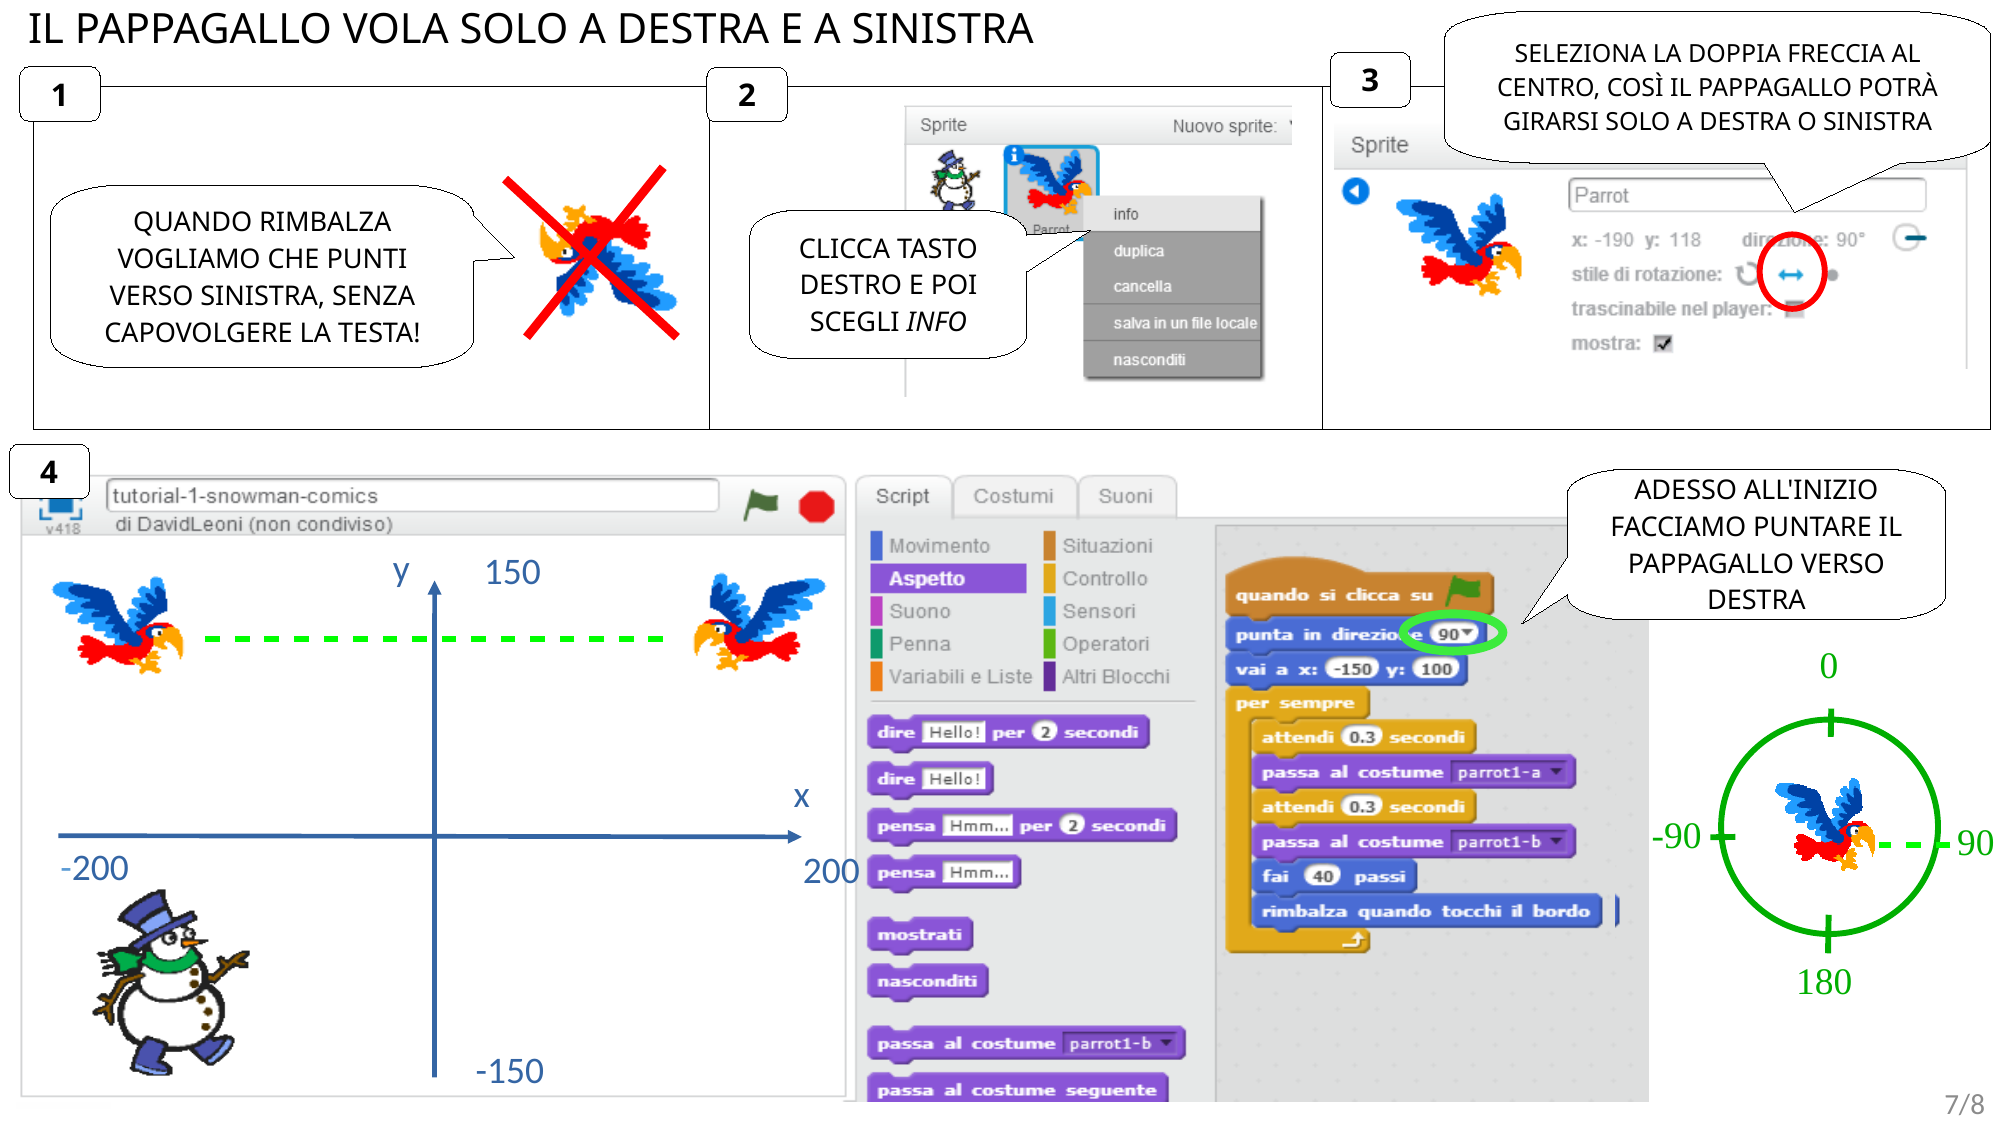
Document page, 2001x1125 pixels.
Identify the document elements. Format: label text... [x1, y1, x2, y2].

text_box 180 [1781, 953, 1873, 1057]
text_box ADESSO ALL'INIZIO FACCIAMO PUNTARE IL PAPPAGALLO VERSO DESTRA [1521, 469, 1946, 624]
text_box x [778, 763, 825, 823]
text_box -150 [460, 1038, 560, 1099]
text_box 150 [469, 539, 556, 600]
text_box 90 [1942, 814, 2000, 891]
text_box 1 [19, 66, 101, 122]
text_box 2 [706, 67, 788, 122]
text_box 200 [788, 838, 875, 899]
picture [1758, 765, 1907, 902]
text_box [33, 86, 709, 430]
text_box SELEZIONA LA DOPPIA FRECCIA AL CENTRO, COSÌ IL PAPPAGALLO POTRÀ GIRARSI SOLO A DESTRA O SINISTRA [1444, 11, 1991, 213]
text_box [710, 86, 1322, 430]
text_box 0 [1804, 637, 1854, 714]
text_box 3 [1330, 52, 1411, 108]
text_box y [378, 537, 425, 597]
picture [14, 469, 1649, 1109]
text_box [1323, 86, 1991, 430]
text_box IL PAPPAGALLO VOLA SOLO A DESTRA E A SINISTRA [13, 0, 1166, 65]
text_box 4 [9, 444, 90, 499]
text_box -200 [45, 836, 144, 896]
text_box -90 [1636, 807, 1717, 884]
